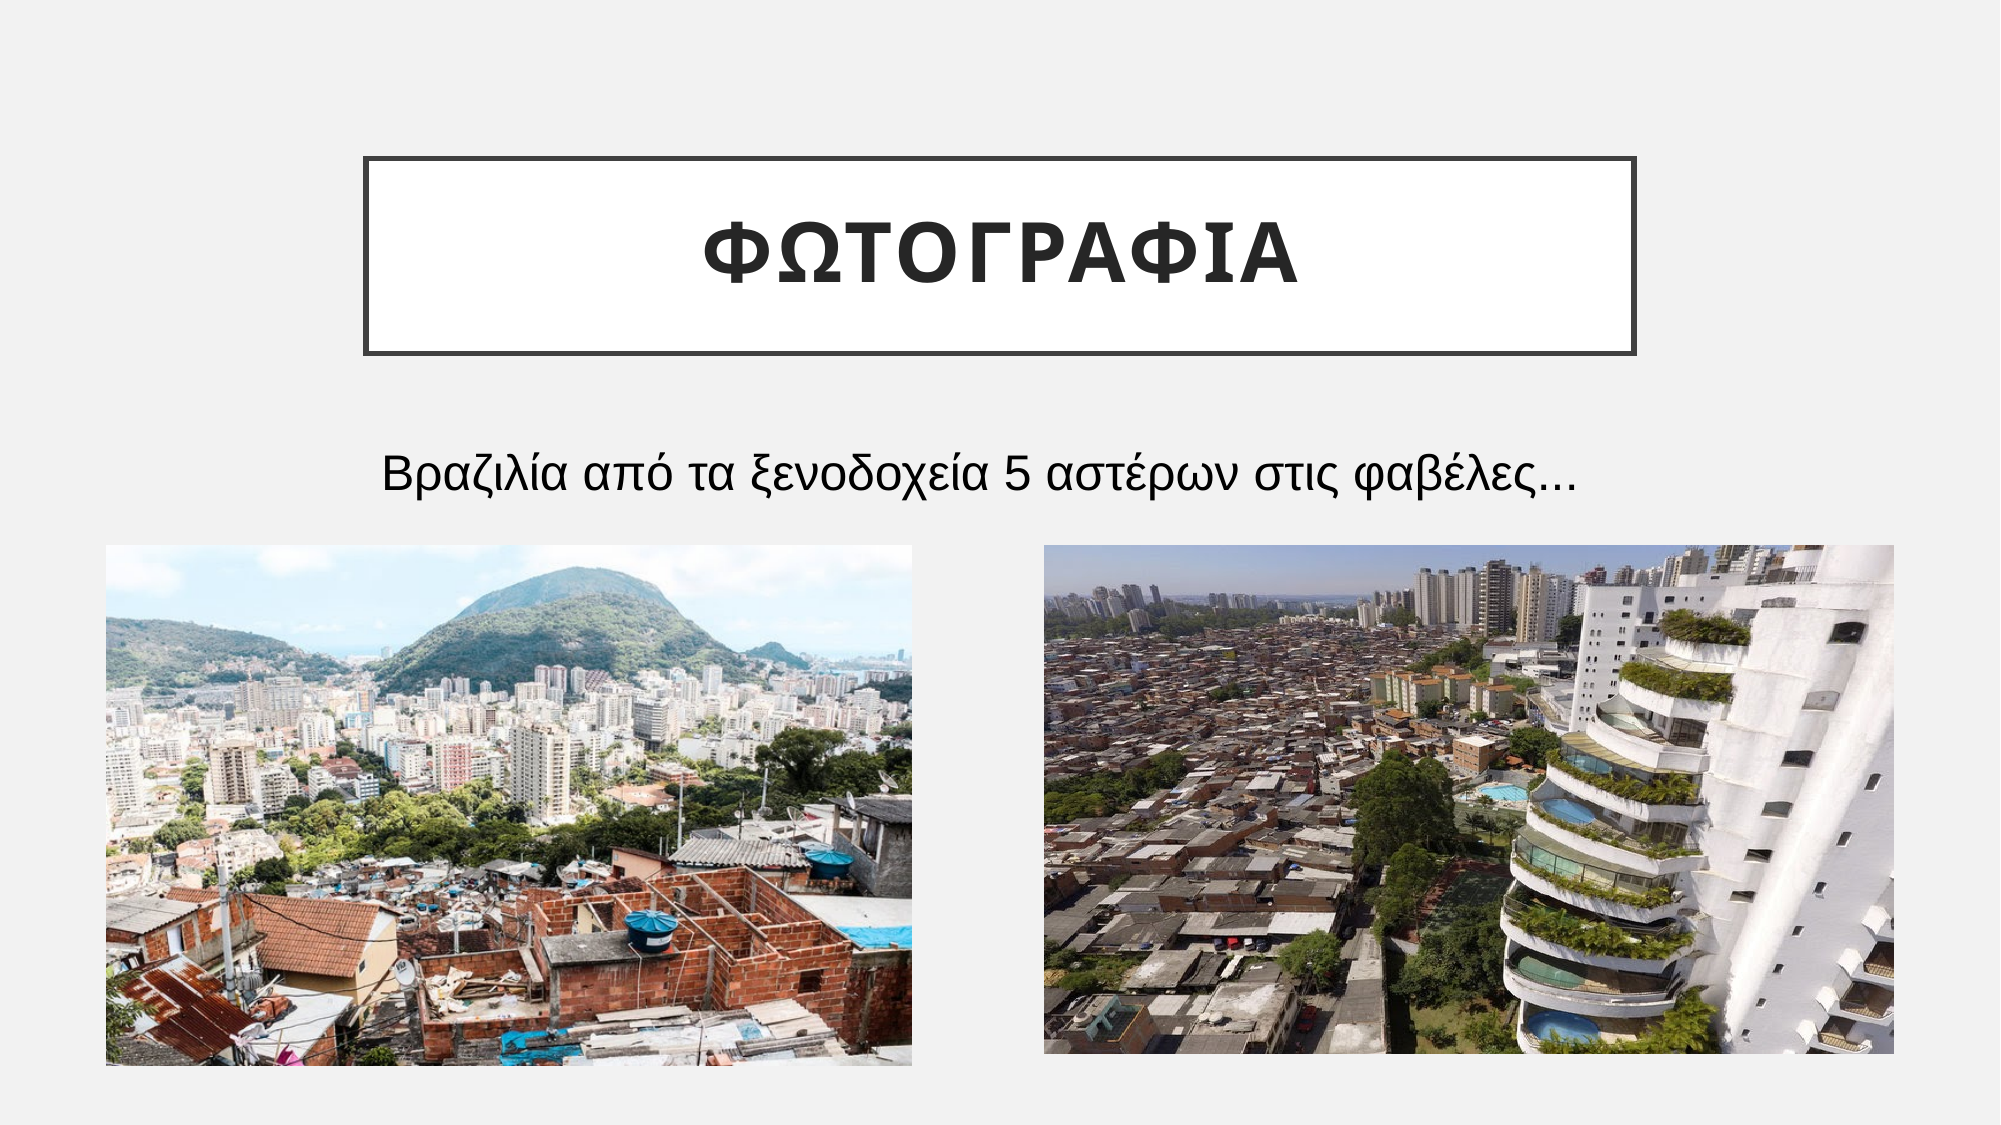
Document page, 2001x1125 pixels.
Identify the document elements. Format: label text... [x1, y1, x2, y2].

title φωτογραφια [366, 158, 1634, 354]
picture [1044, 545, 1894, 1055]
list Βραζιλία από τα ξενοδοχεία 5 αστέρων στις φαβέλες... [366, 432, 1634, 942]
picture [106, 545, 912, 1066]
